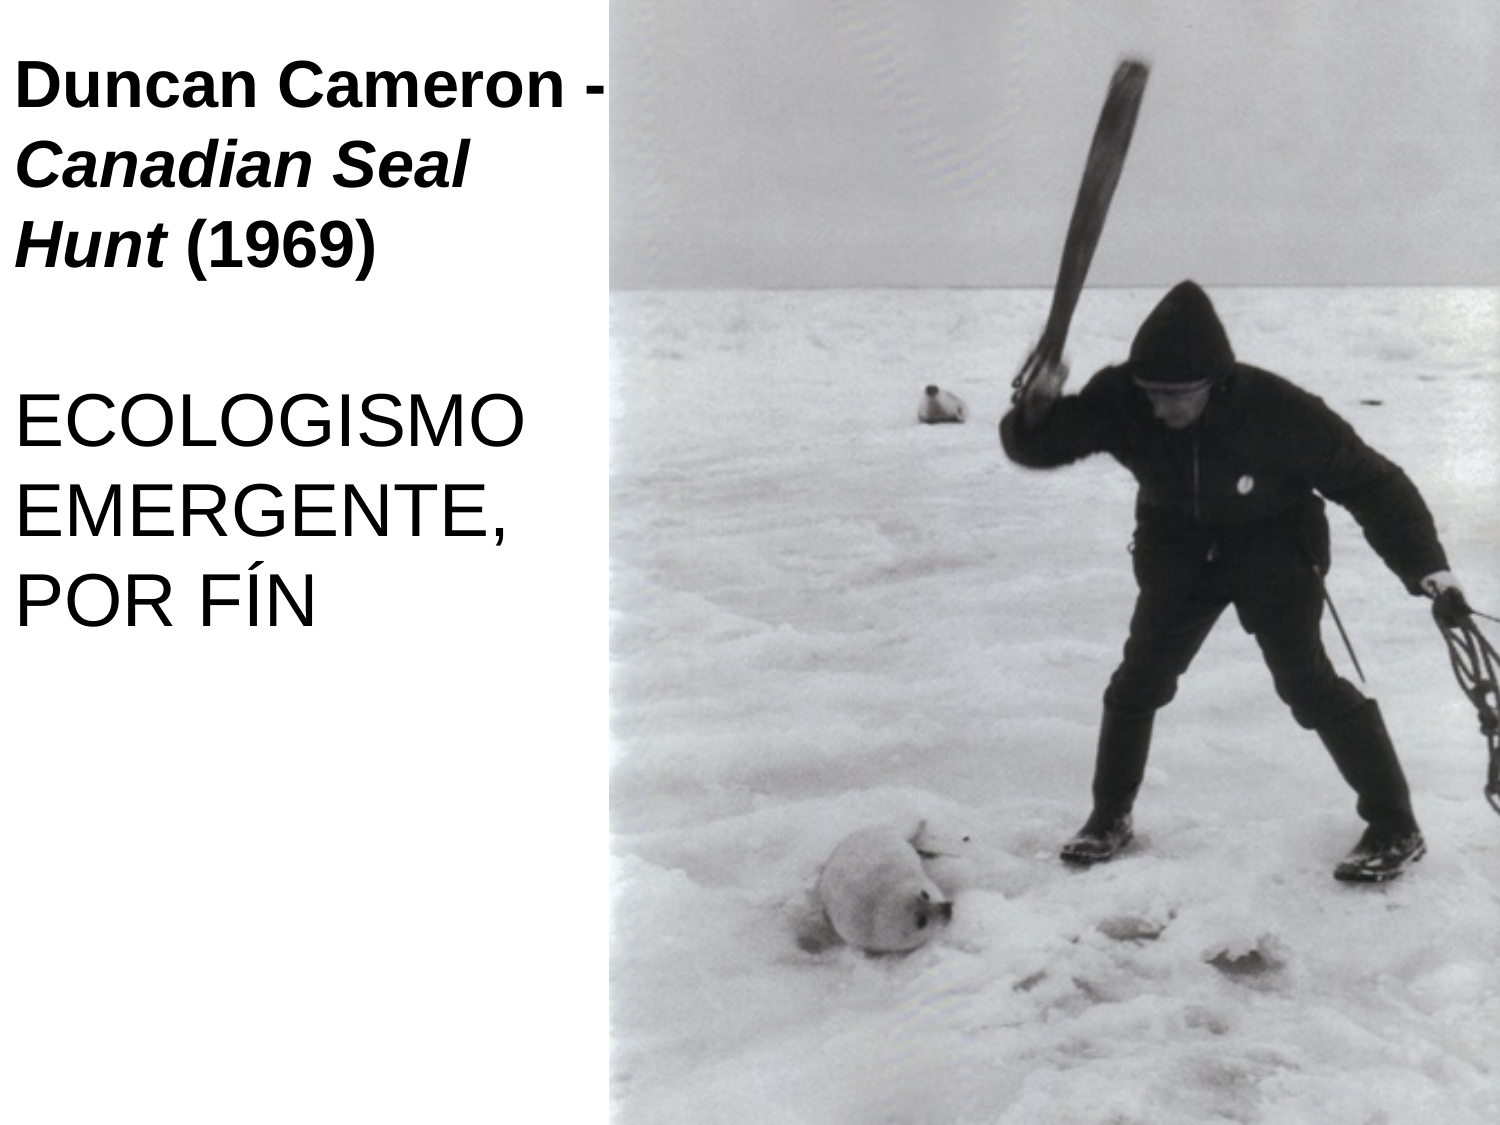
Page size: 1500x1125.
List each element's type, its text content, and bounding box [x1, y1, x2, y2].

text_box Duncan Cameron - Canadian Seal Hunt (1969) ECOLOGISMO EMERGENTE, POR FÍN [0, 33, 645, 699]
picture [609, 0, 1500, 1125]
